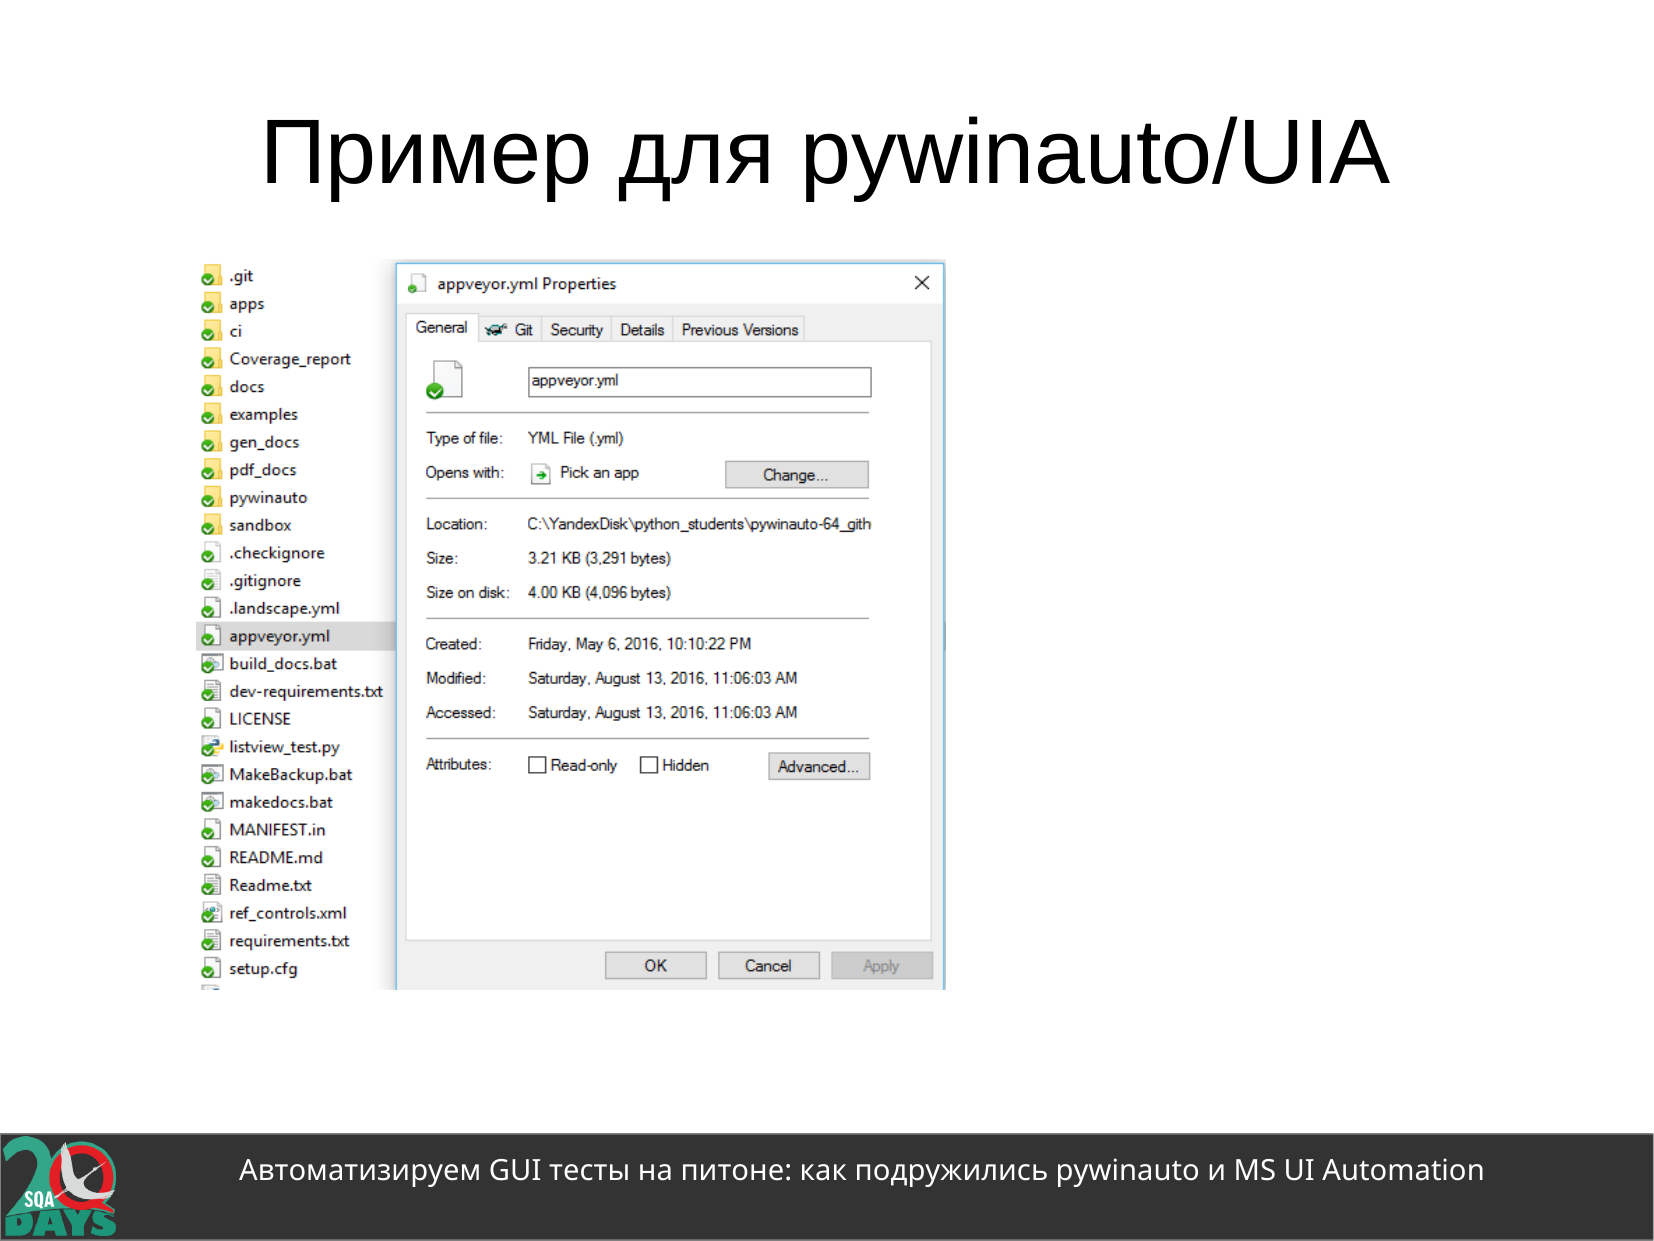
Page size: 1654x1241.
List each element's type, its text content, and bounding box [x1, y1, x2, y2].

text_box [0, 1133, 1654, 1241]
picture [3, 1136, 116, 1236]
text_box Автоматизируем GUI тесты на питоне: как подружились pywinauto и MS UI Automation [224, 1145, 1607, 1229]
title Пример для pywinauto/UIA [82, 49, 1571, 257]
picture [196, 259, 946, 991]
